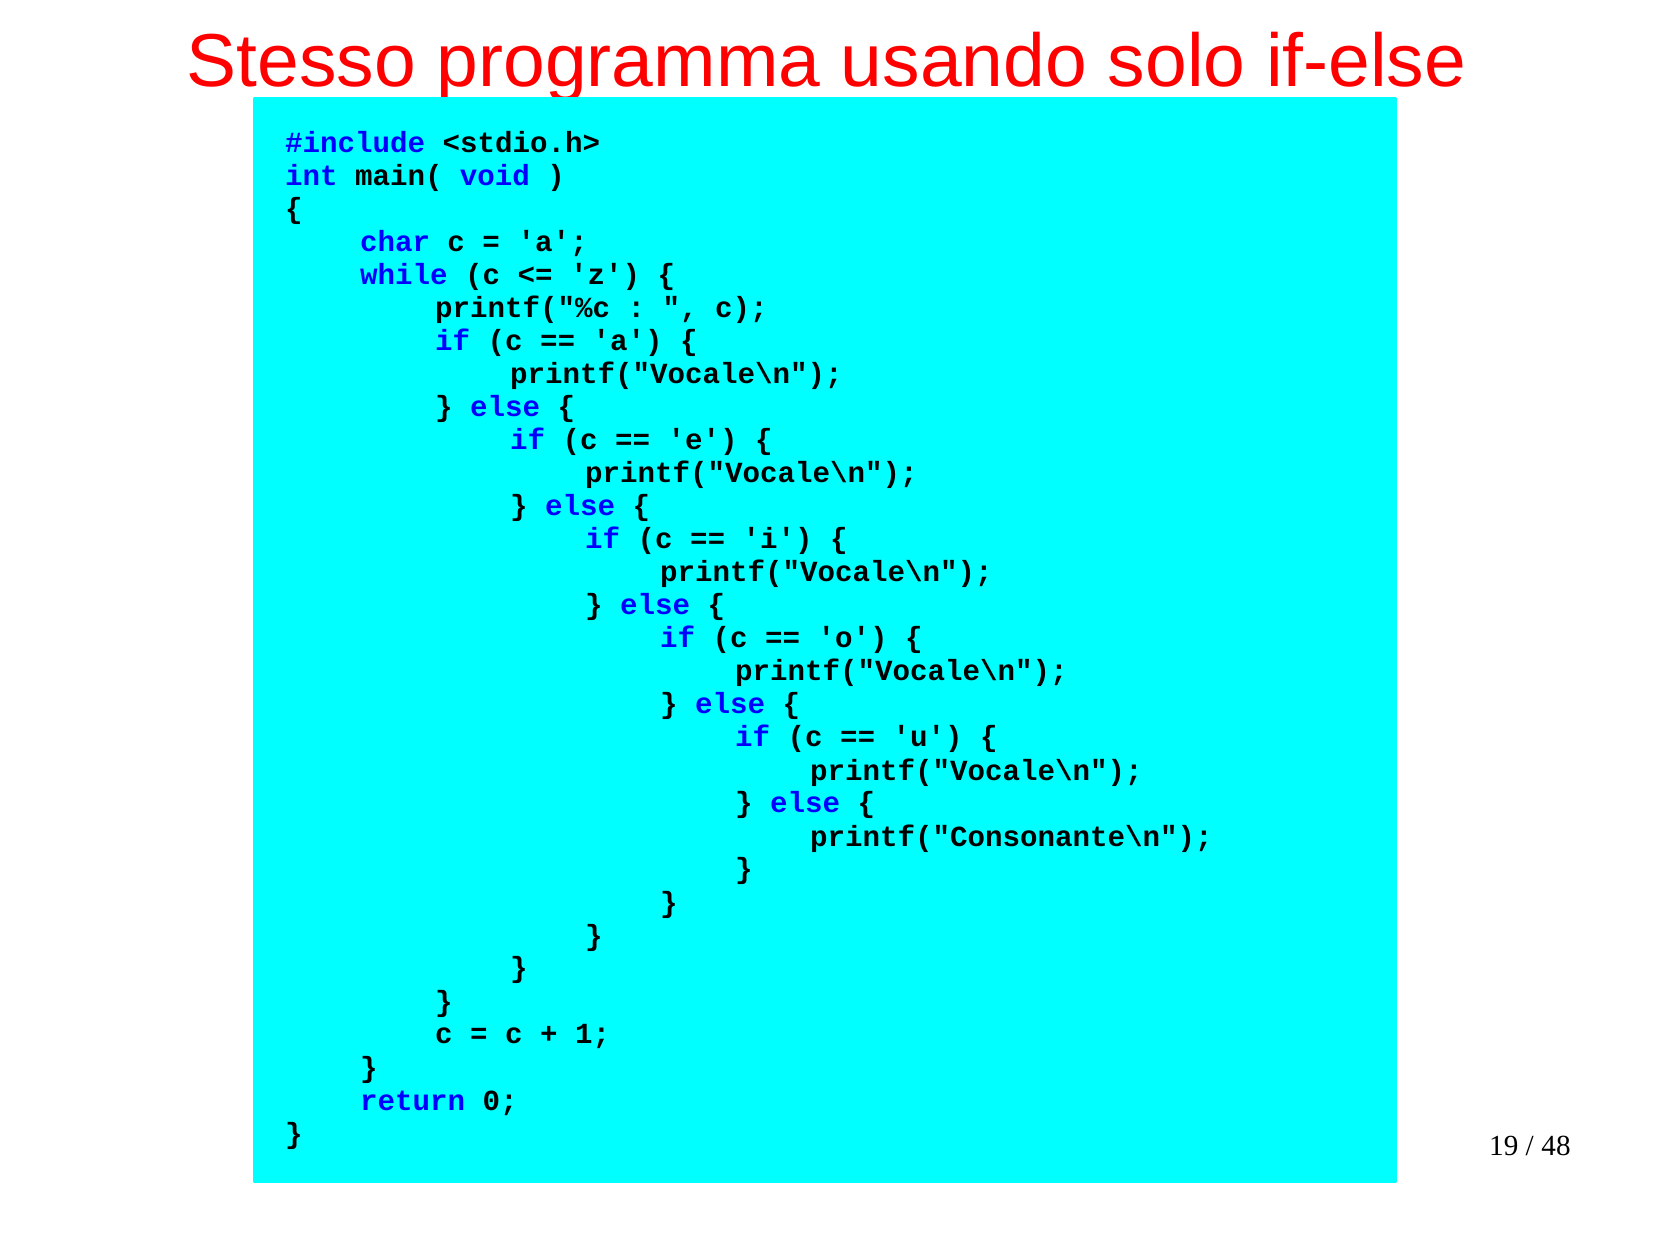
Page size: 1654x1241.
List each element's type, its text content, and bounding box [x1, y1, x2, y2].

text_box #include <stdio.h> int main( void ) { char c = 'a'; while (c <= 'z') { printf("%c : ", c); if (c == 'a') { printf("Vocale\n"); } else { if (c == 'e') { printf("Vocale\n"); } else { if (c == 'i') { printf("Vocale\n"); } else { if (c == 'o') { printf("Vocale\n"); } else { if (c == 'u') { printf("Vocale\n"); } else { printf("Consonante\n"); } } } } } c = c + 1; } return 0; } [255, 98, 1396, 1182]
title Stesso programma usando solo if-else [82, 15, 1571, 106]
